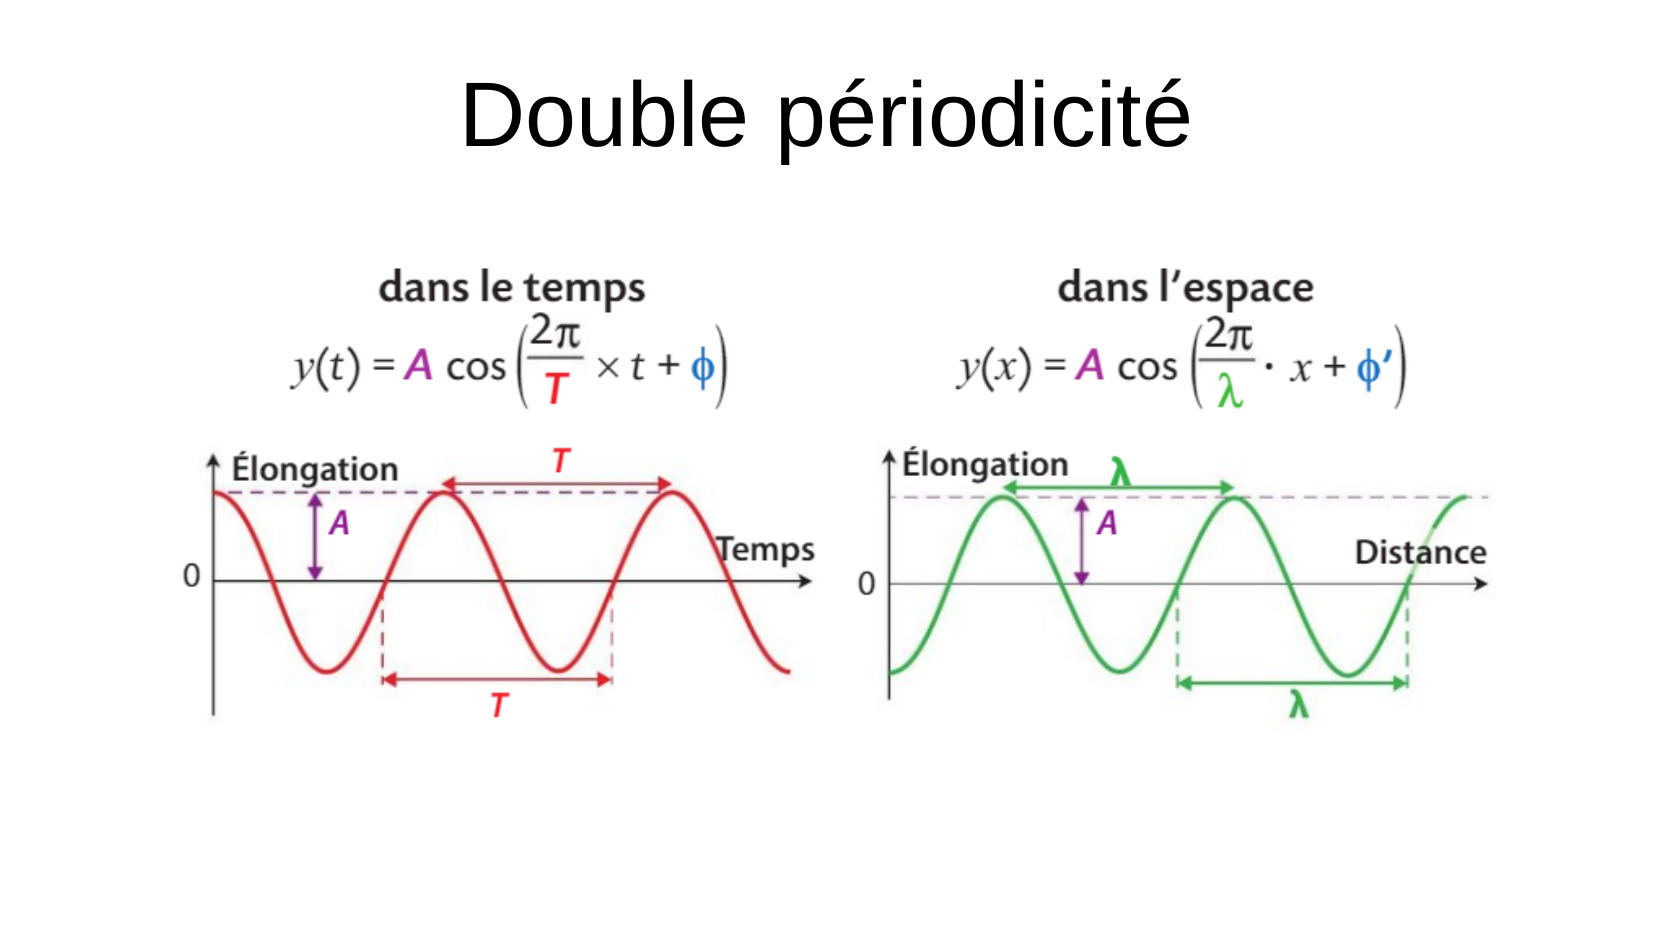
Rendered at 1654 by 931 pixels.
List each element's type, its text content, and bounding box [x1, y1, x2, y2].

title Double périodicité [82, 37, 1571, 193]
picture [174, 259, 1524, 732]
